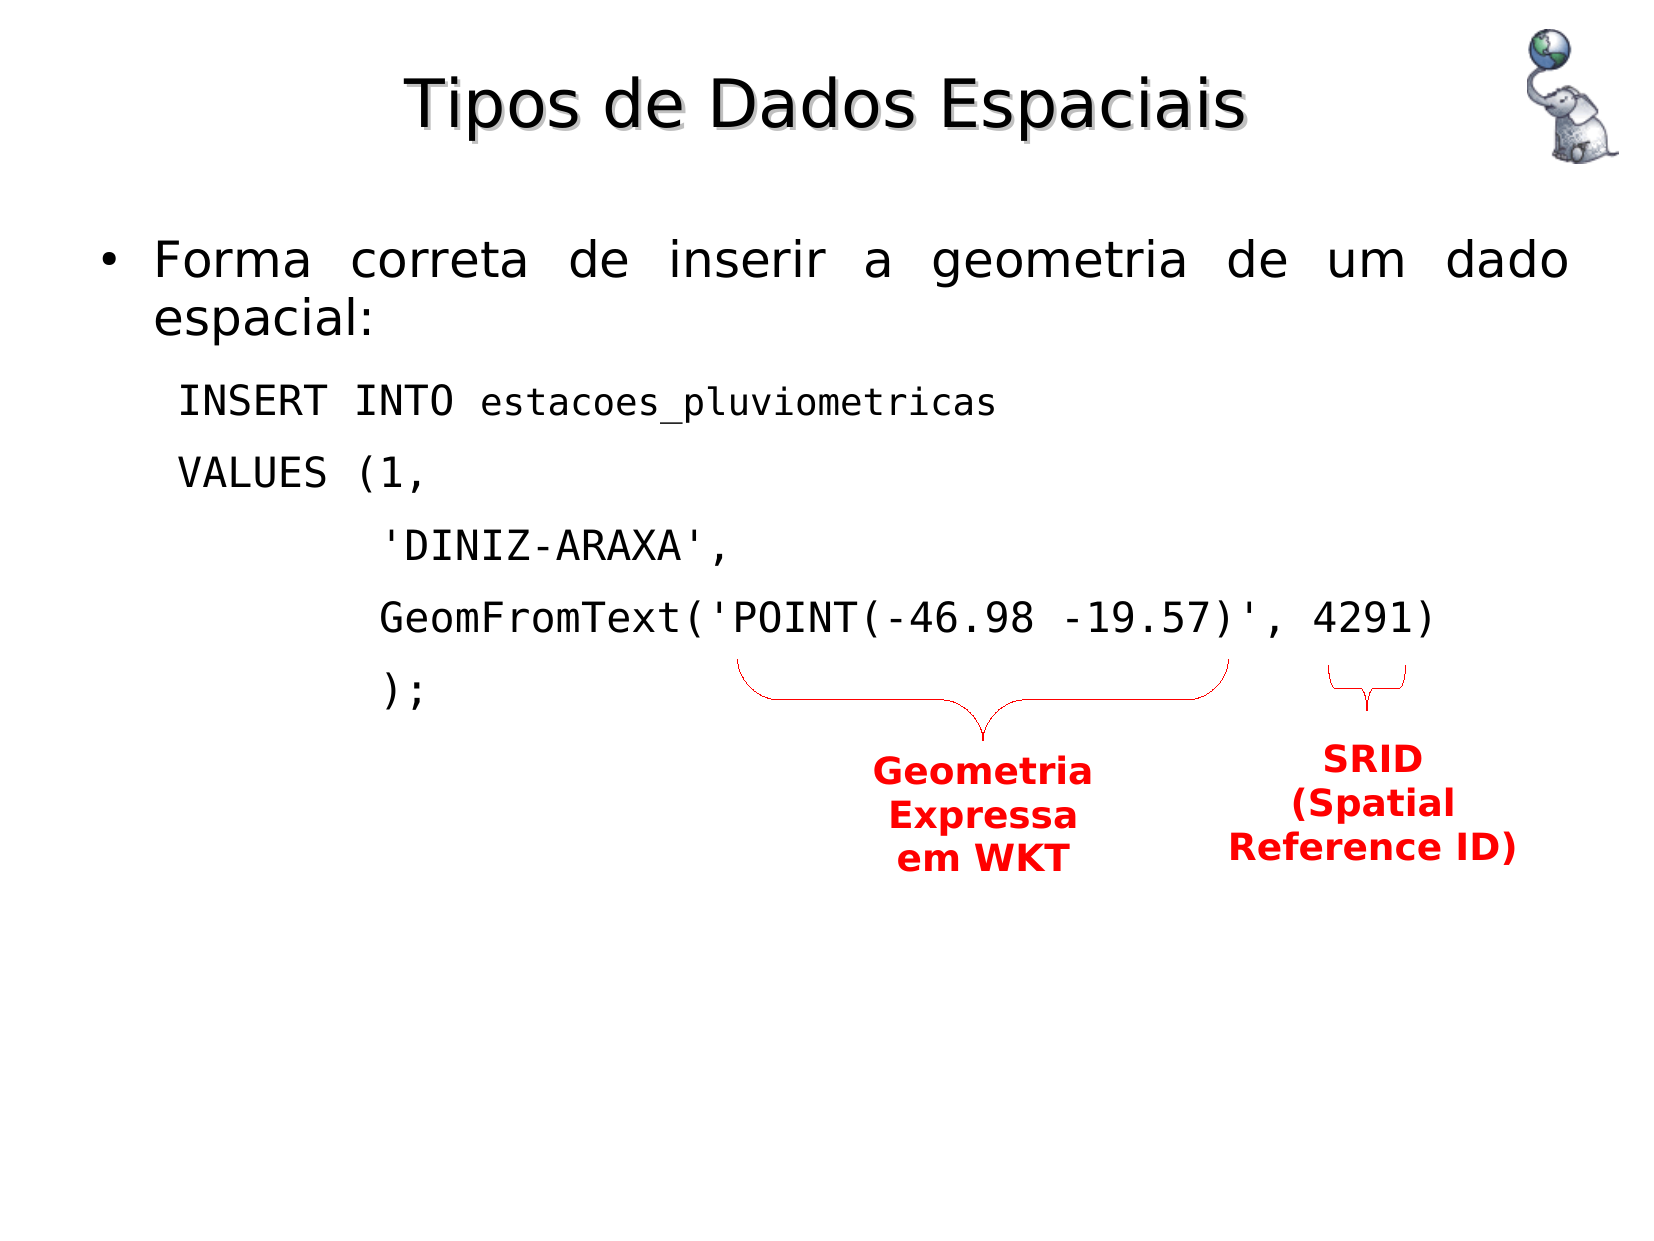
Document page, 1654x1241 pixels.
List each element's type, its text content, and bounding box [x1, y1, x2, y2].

list Forma correta de inserir a geometria de um dado espacial: INSERT INTO estacoes_pluviometricas VALUES (1, 'DINIZ-ARAXA', GeomFromText('POINT(-46.98 -19.57)', 4291) ); [82, 231, 1571, 1050]
picture [1527, 29, 1619, 164]
text_box Geometria Expressa em WKT [820, 742, 1146, 889]
title Tipos de Dados Espaciais [59, 25, 1595, 184]
text_box SRID (Spatial Reference ID) [1210, 730, 1536, 877]
